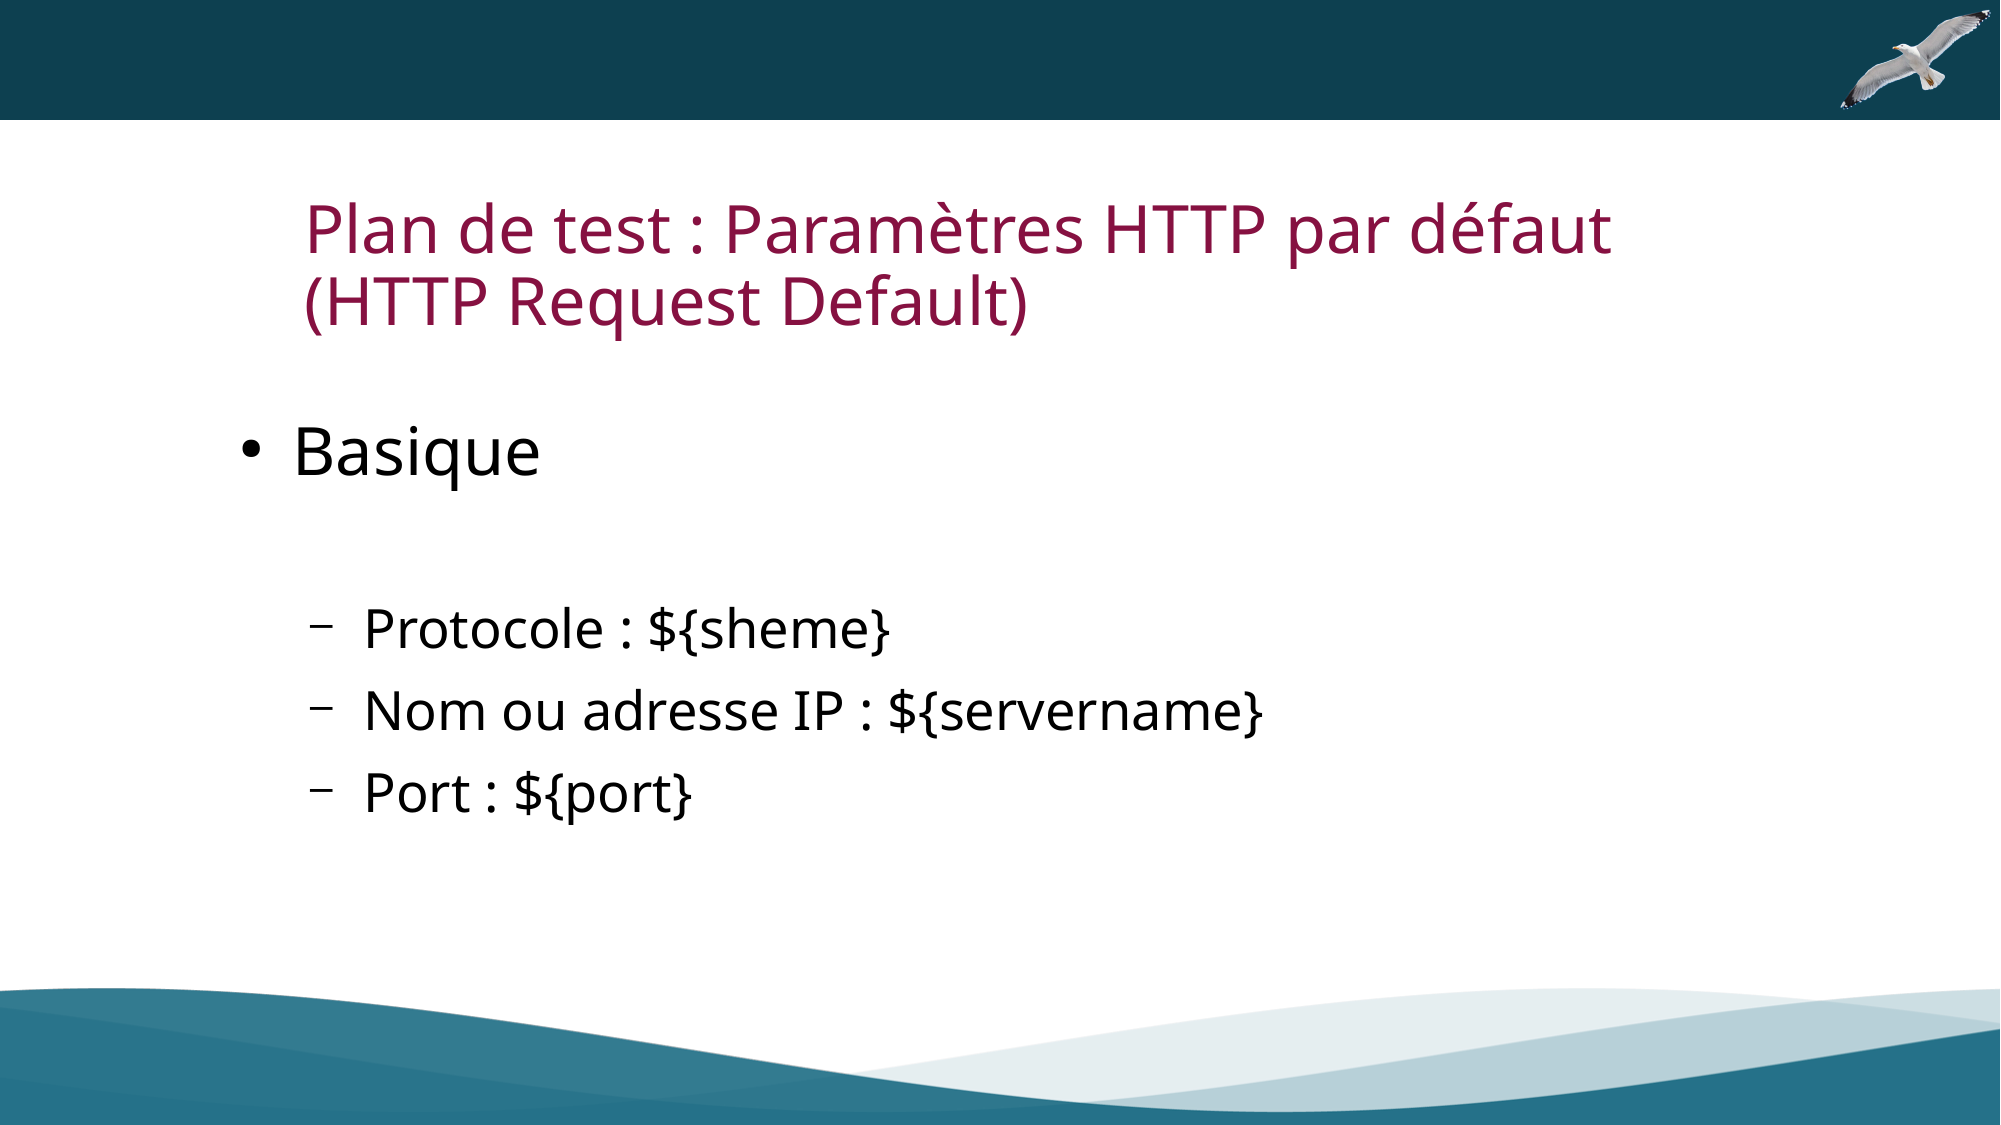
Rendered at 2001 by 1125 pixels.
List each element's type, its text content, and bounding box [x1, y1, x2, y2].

list Basique Protocole : ${sheme} Nom ou adresse IP : ${servername} Port : ${port} [206, 410, 1706, 798]
list Plan de test : Paramètres HTTP par défaut (HTTP Request Default) [218, 188, 1689, 320]
picture [0, 974, 2000, 1125]
picture [1820, 0, 2000, 120]
